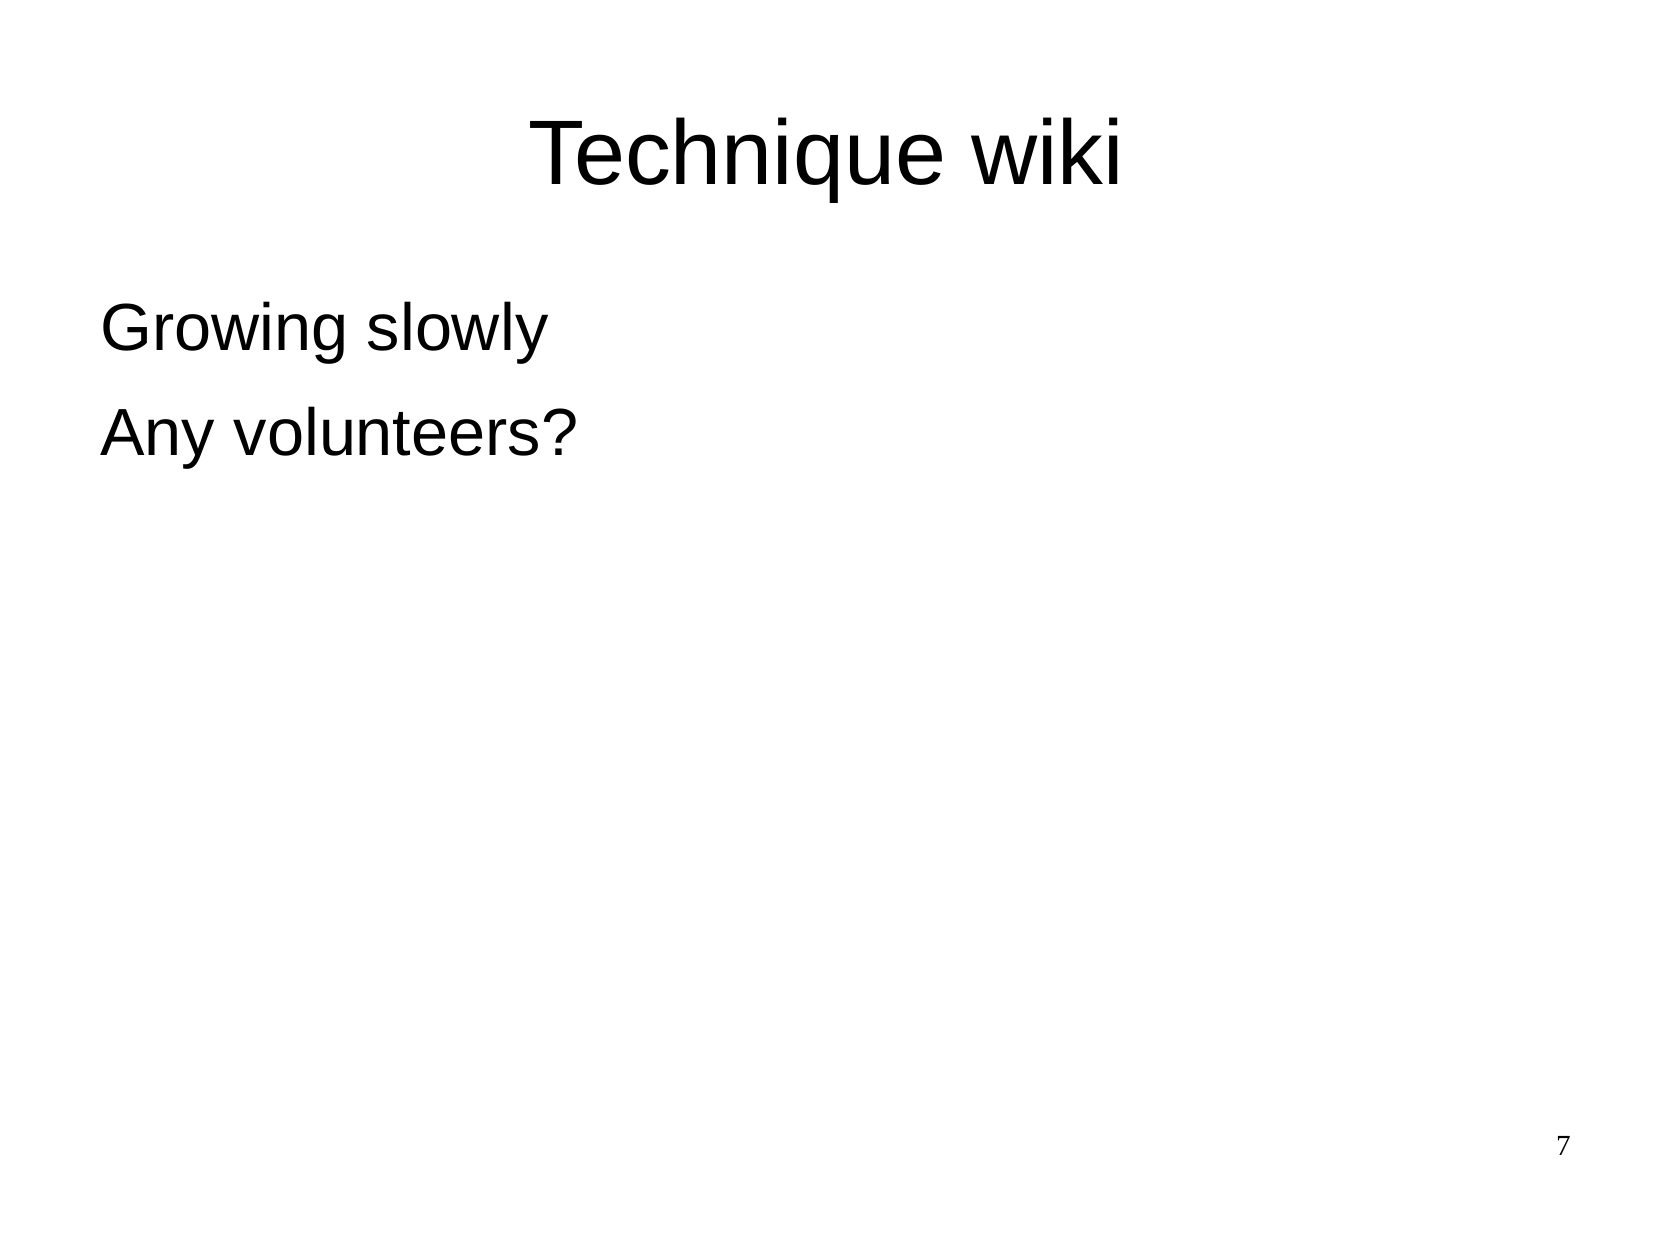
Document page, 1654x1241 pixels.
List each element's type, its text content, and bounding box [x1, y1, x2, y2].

list Growing slowly Any volunteers? [82, 290, 1571, 1094]
title Technique wiki [82, 56, 1571, 250]
